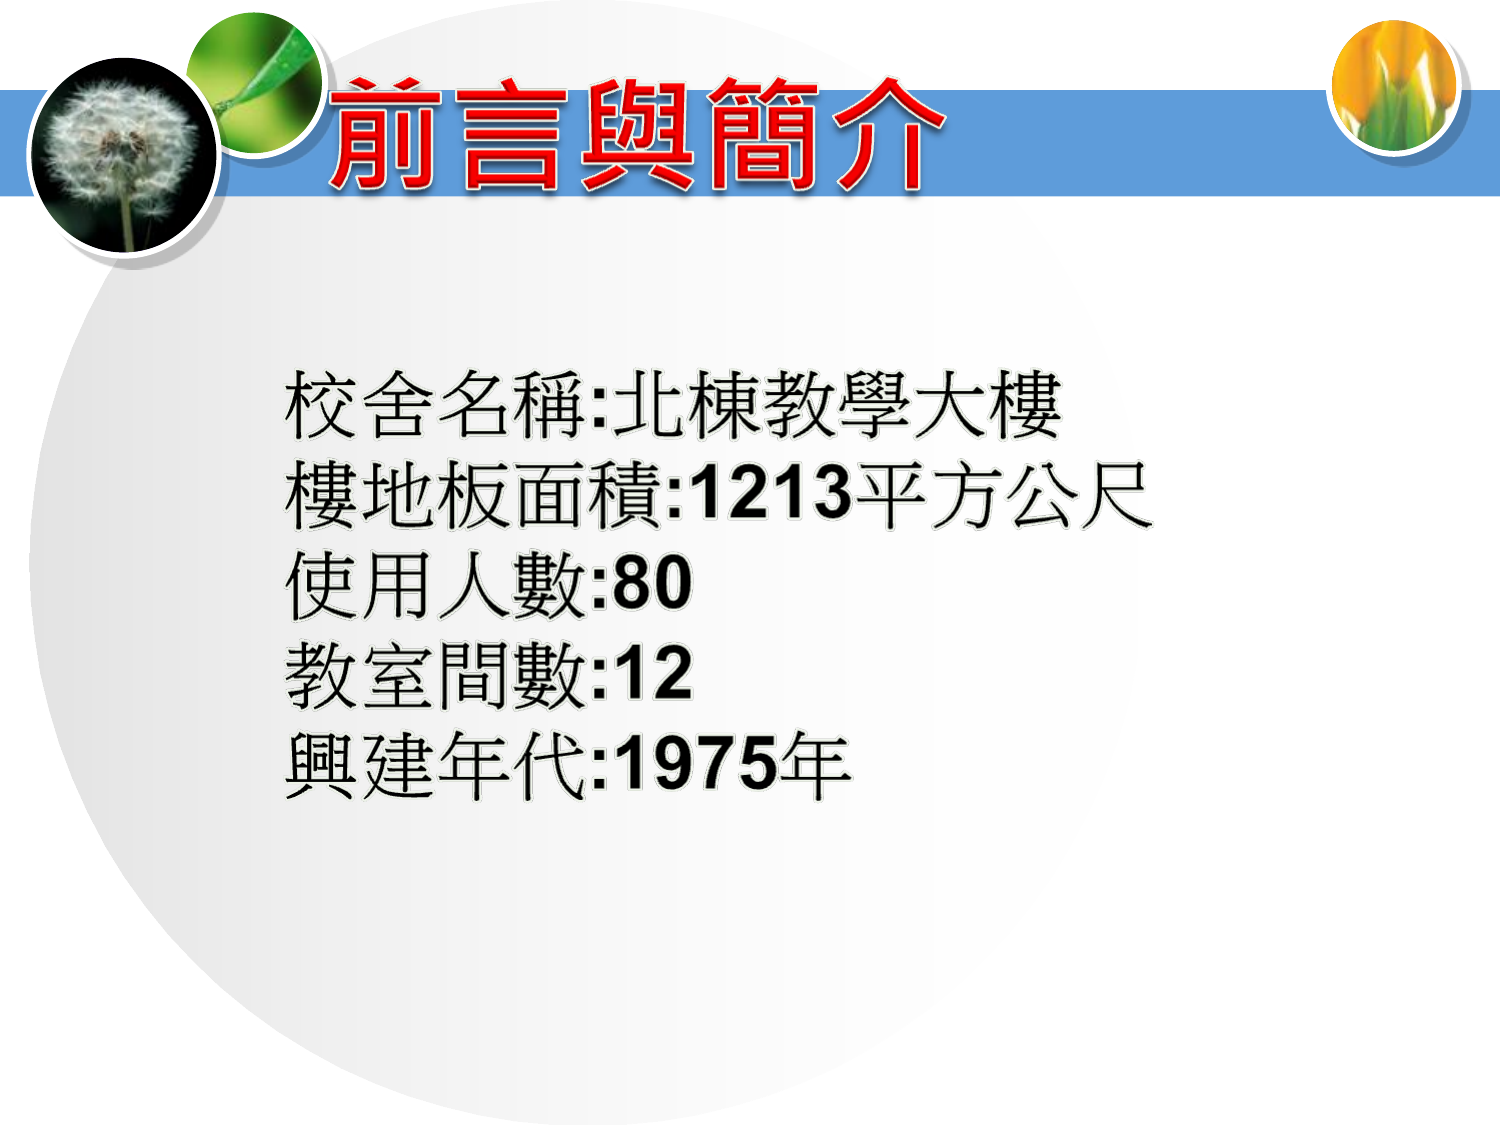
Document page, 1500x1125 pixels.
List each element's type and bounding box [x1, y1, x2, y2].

picture [31, 57, 217, 253]
picture [1331, 20, 1457, 151]
picture [186, 12, 1212, 821]
